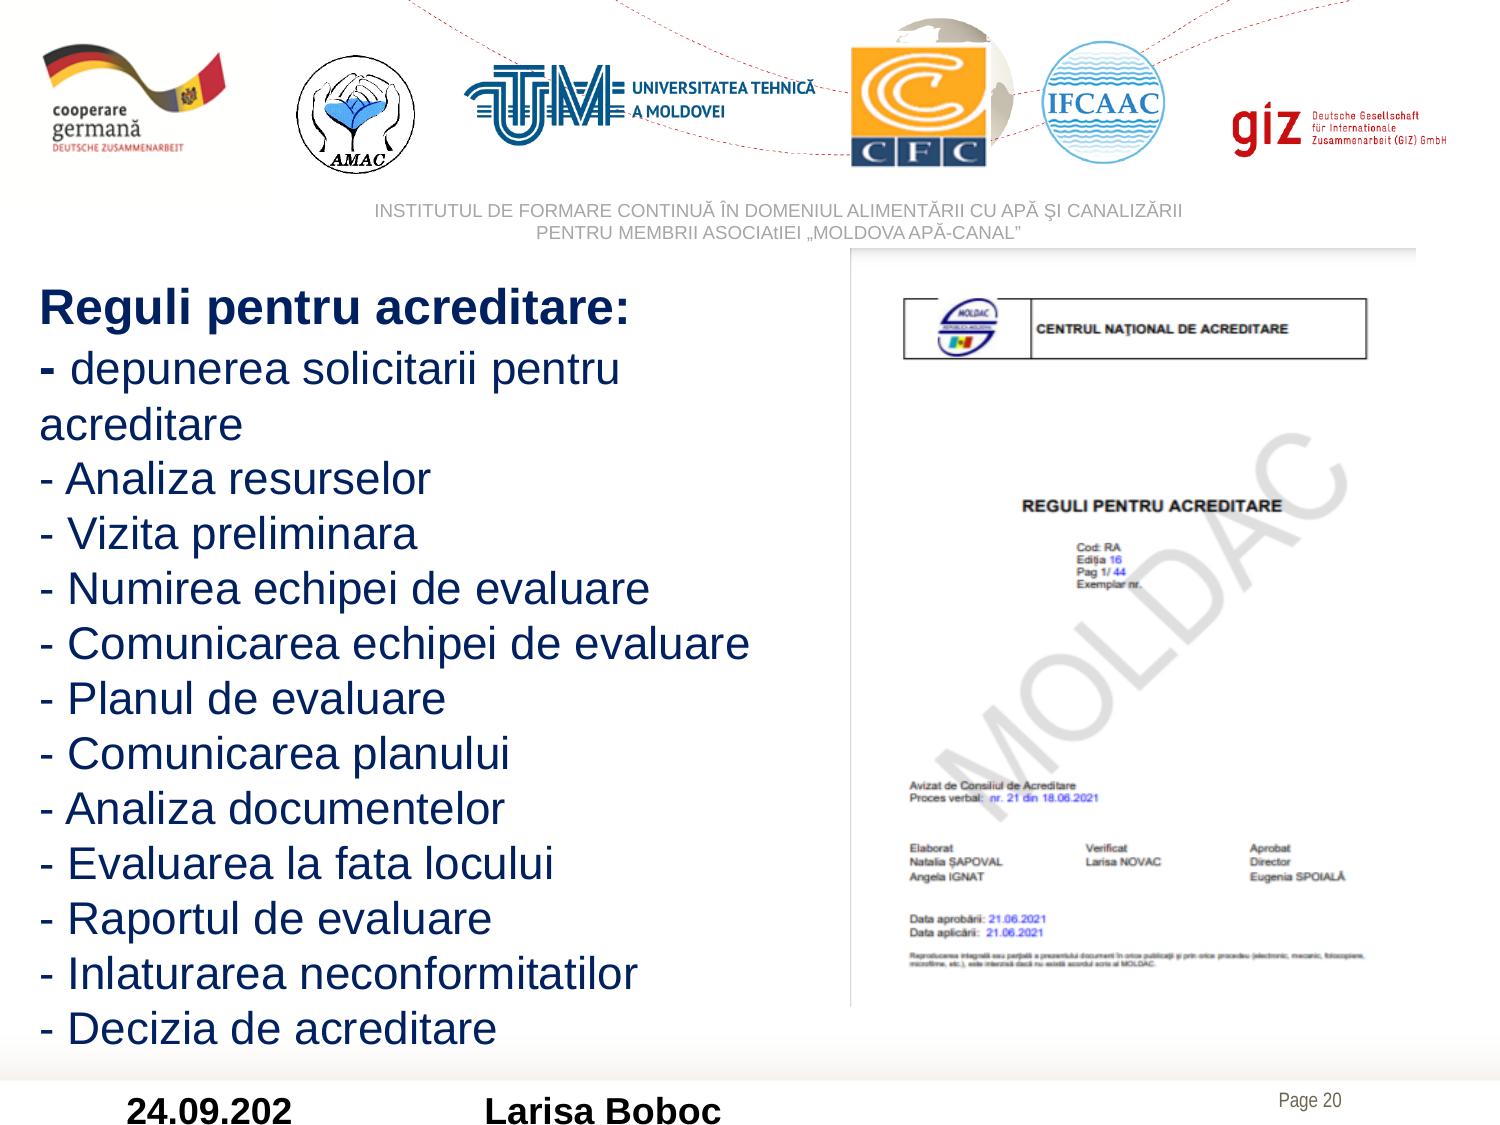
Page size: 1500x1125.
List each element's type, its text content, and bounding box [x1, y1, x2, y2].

slide_number 13.07.2021 [111, 1079, 324, 1120]
picture [0, 0, 1500, 206]
picture [0, 248, 1500, 1081]
title Reguli pentru acreditare: - depunerea solicitarii pentru acreditare - Analiza resurselor - Vizita preliminara - Numirea echipei de evaluare - Comunicarea echipei de evaluare - Planul de evaluare - Comunicarea planului - Analiza documentelor - Evaluarea la fata locului - Raportul de evaluare - Inlaturarea neconformitatilor - Decizia de acreditare [24, 266, 796, 1061]
text_box INSTITUTUL DE FORMARE CONTINUĂ ÎN DOMENIUL ALIMENTĂRII CU APĂ ŞI CANALIZĂRII PENTRU MEMBRII ASOCIAtIEI „MOLDOVA APĂ-CANAL” [190, 170, 1366, 251]
footer Larisa Boboc [469, 1079, 1031, 1120]
